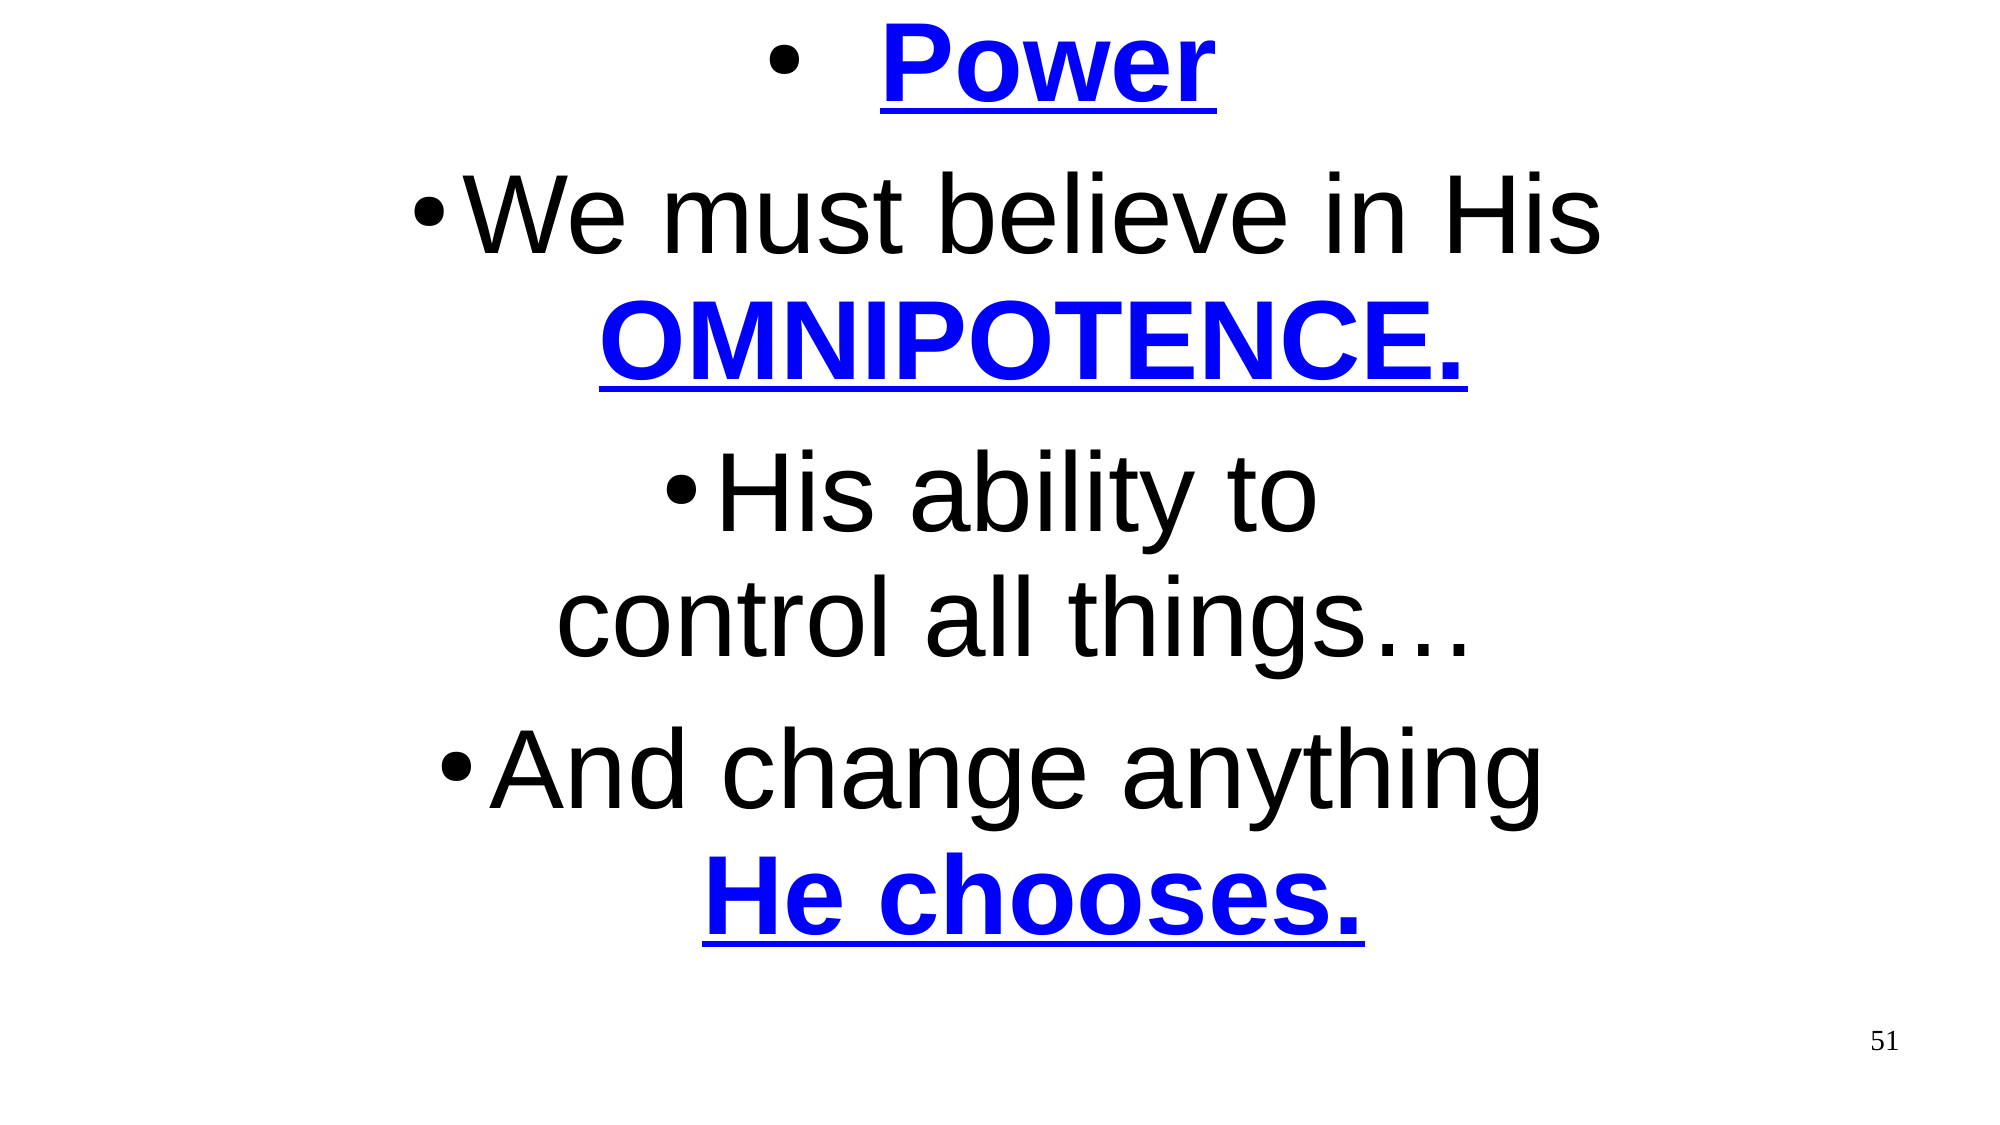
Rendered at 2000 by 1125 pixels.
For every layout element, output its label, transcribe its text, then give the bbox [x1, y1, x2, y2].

list Power We must believe in His OMNIPOTENCE. His ability to control all things… And change anything He chooses. [0, 0, 1996, 1123]
